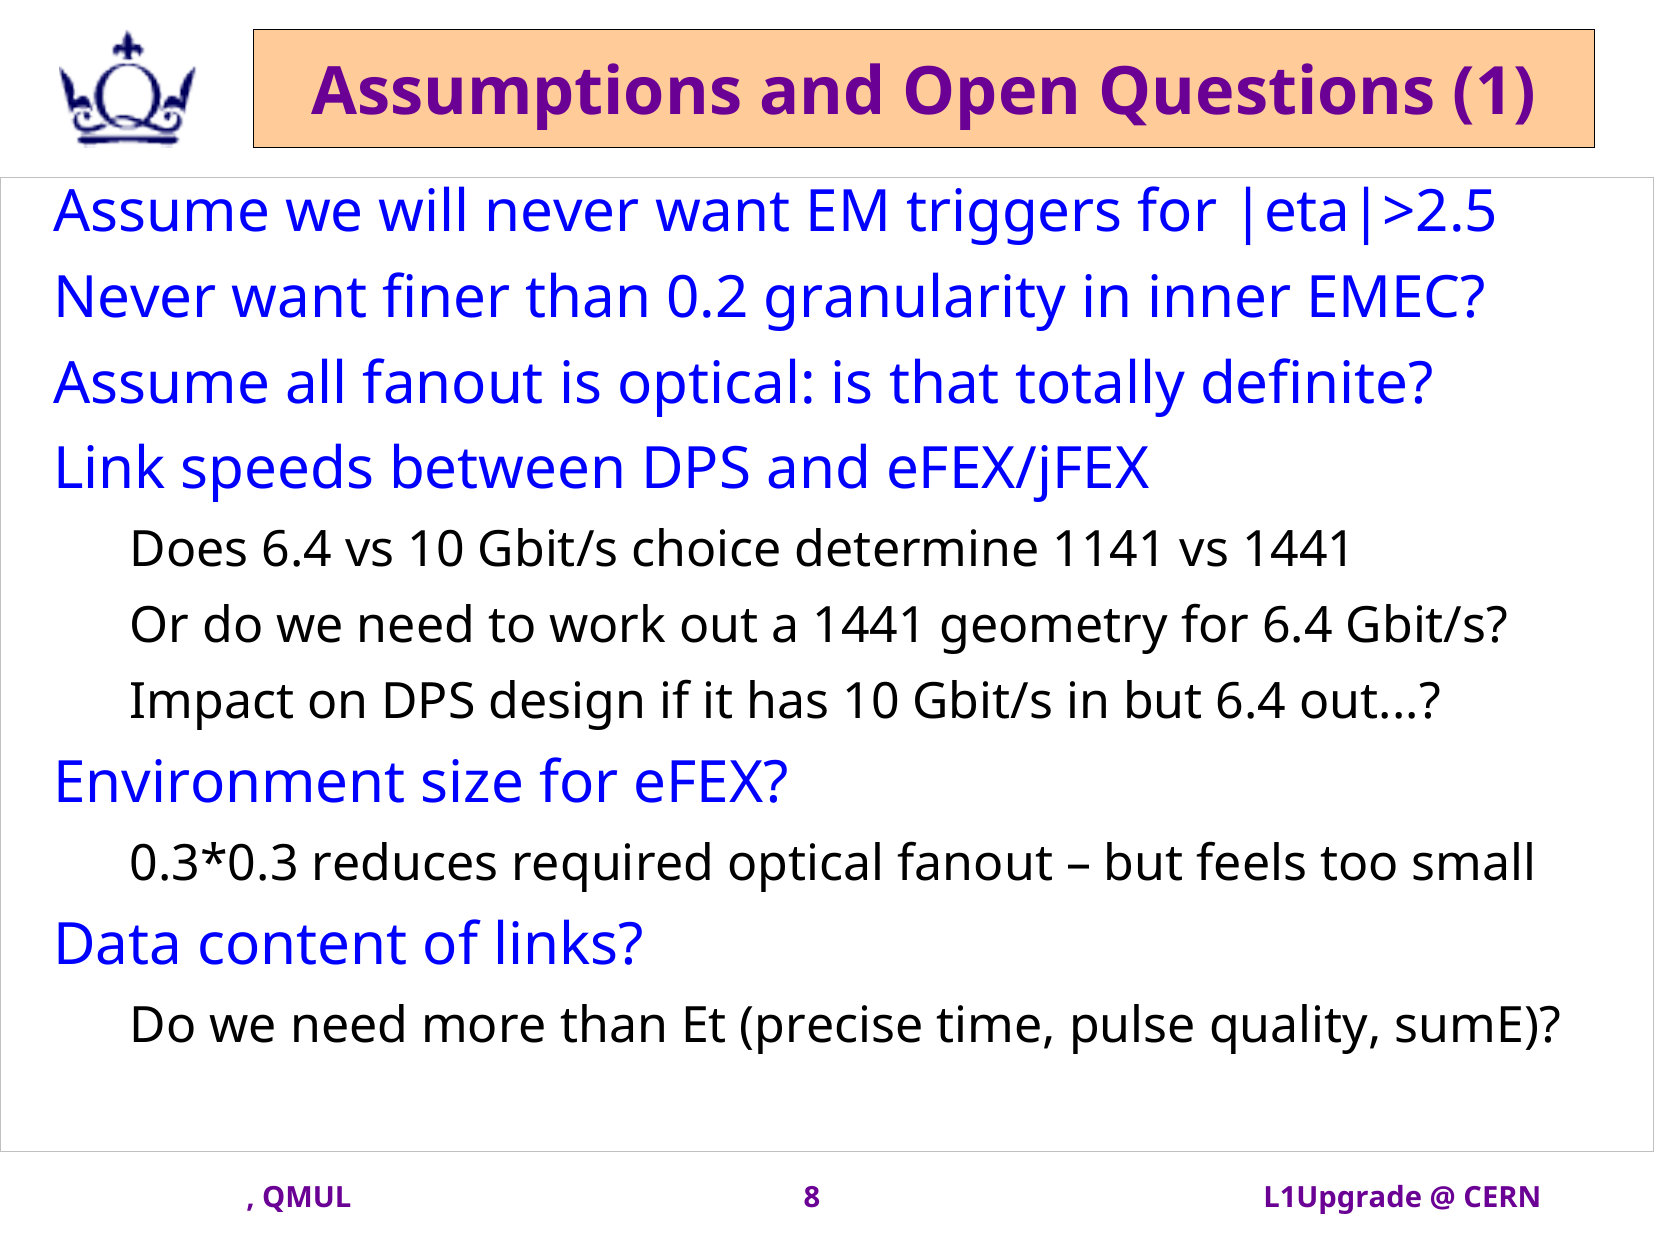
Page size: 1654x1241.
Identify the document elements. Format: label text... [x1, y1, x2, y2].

title Assumptions and Open Questions (1) [253, 29, 1595, 148]
list Assume we will never want EM triggers for |eta|>2.5 Never want finer than 0.2 granularity in inner EMEC? Assume all fanout is optical: is that totally definite? Link speeds between DPS and eFEX/jFEX Does 6.4 vs 10 Gbit/s choice determine 1141 vs 1441 Or do we need to work out a 1441 geometry for 6.4 Gbit/s? Impact on DPS design if it has 10 Gbit/s in but 6.4 out...? Environment size for eFEX? 0.3*0.3 reduces required optical fanout – but feels too small Data content of links? Do we need more than Et (precise time, pulse quality, sumE)? [35, 174, 1631, 1125]
picture [59, 29, 200, 148]
